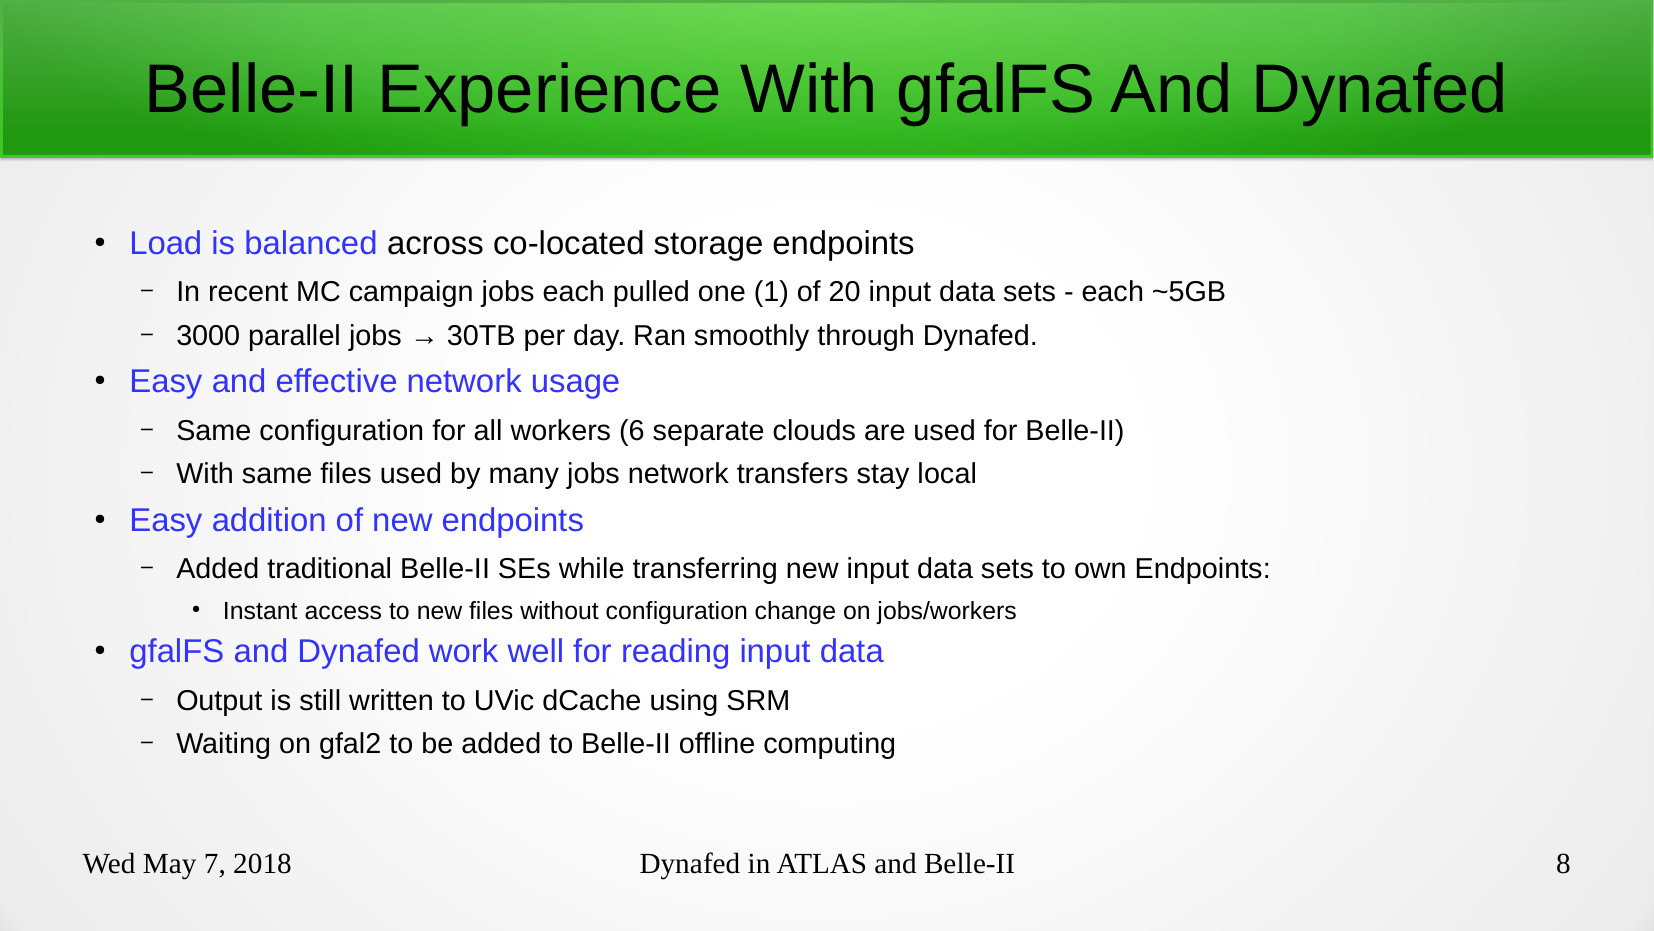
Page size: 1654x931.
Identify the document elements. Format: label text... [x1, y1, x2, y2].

title Belle-II Experience With gfalFS And Dynafed [82, 35, 1571, 142]
list Load is balanced across co-located storage endpoints In recent MC campaign jobs each pulled one (1) of 20 input data sets - each ~5GB 3000 parallel jobs → 30TB per day. Ran smoothly through Dynafed. Easy and effective network usage Same configuration for all workers (6 separate clouds are used for Belle-II) With same files used by many jobs network transfers stay local Easy addition of new endpoints Added traditional Belle-II SEs while transferring new input data sets to own Endpoints: Instant access to new files without configuration change on jobs/workers gfalFS and Dynafed work well for reading input data Output is still written to UVic dCache using SRM Waiting on gfal2 to be added to Belle-II offline computing [82, 224, 1571, 764]
